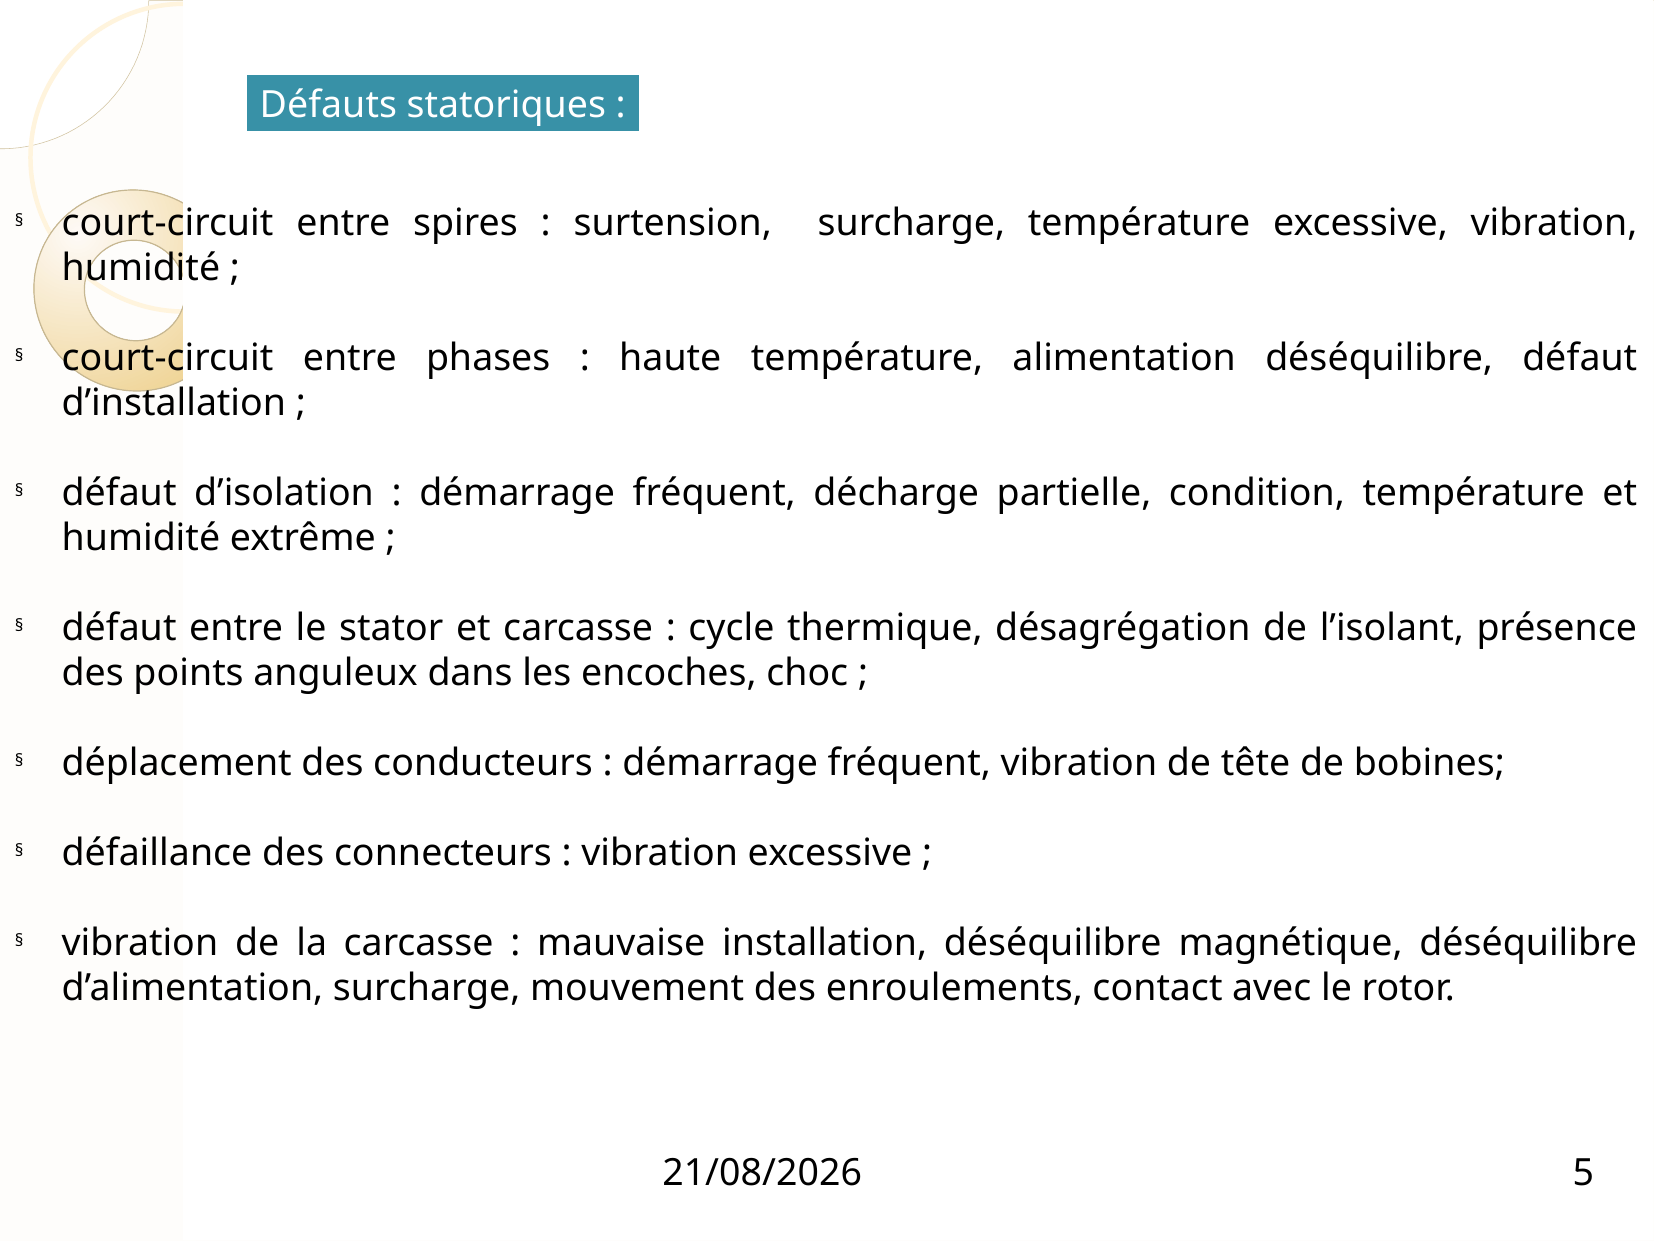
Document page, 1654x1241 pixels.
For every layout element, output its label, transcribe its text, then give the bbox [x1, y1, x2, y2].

text_box court-circuit entre spires : surtension, surcharge, température excessive, vibration, humidité ; court-circuit entre phases : haute température, alimentation déséquilibre, défaut d’installation ; défaut d’isolation : démarrage fréquent, décharge partielle, condition, température et humidité extrême ; défaut entre le stator et carcasse : cycle thermique, désagrégation de l’isolant, présence des points anguleux dans les encoches, choc ; déplacement des conducteurs : démarrage fréquent, vibration de tête de bobines; défaillance des connecteurs : vibration excessive ; vibration de la carcasse : mauvaise installation, déséquilibre magnétique, déséquilibre d’alimentation, surcharge, mouvement des enroulements, contact avec le rotor. [0, 190, 1654, 1016]
slide_number 02/07/2018 [647, 1140, 1034, 1227]
slide_number <numéro> [1557, 1140, 1641, 1227]
text_box Défauts statoriques : [244, 73, 641, 133]
